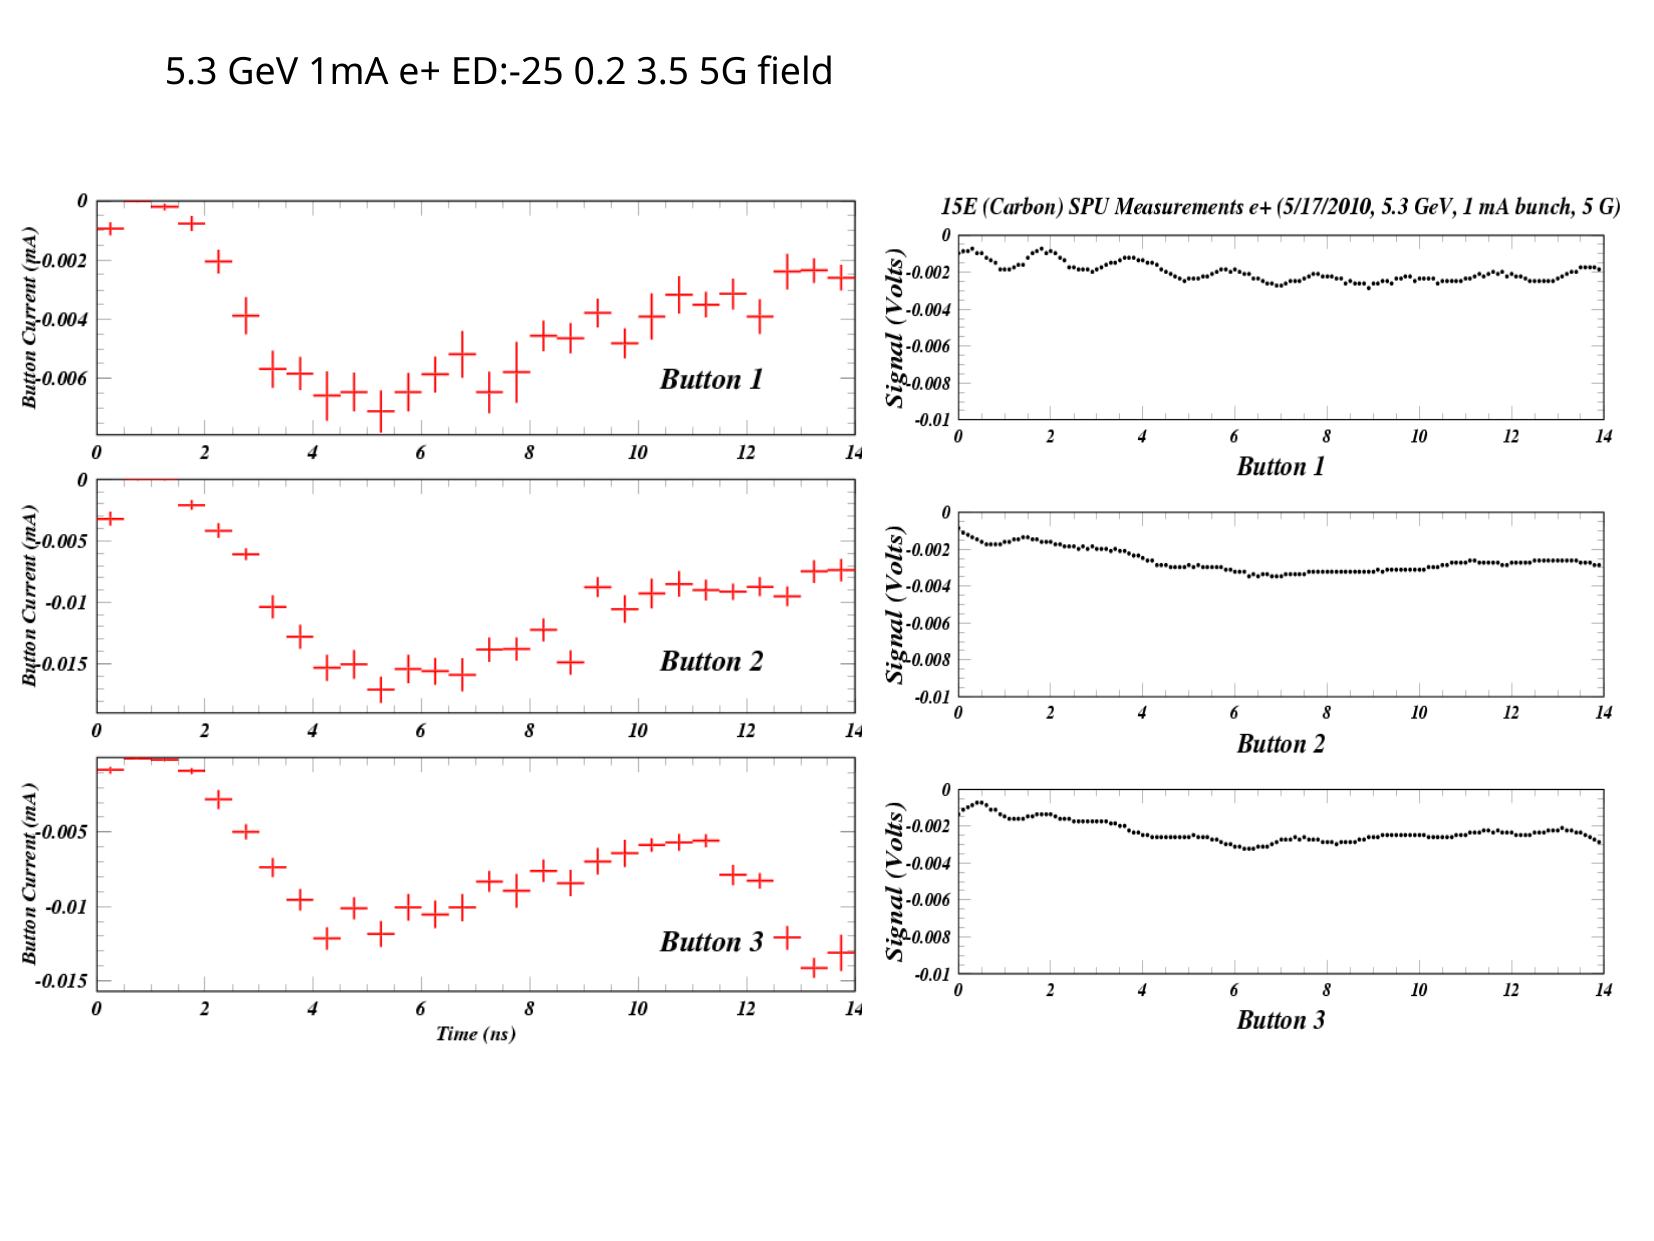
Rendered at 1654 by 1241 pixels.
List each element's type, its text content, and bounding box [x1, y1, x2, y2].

picture [0, 181, 1654, 1088]
text_box 5.3 GeV 1mA e+ ED:-25 0.2 3.5 5G field [150, 37, 1351, 97]
